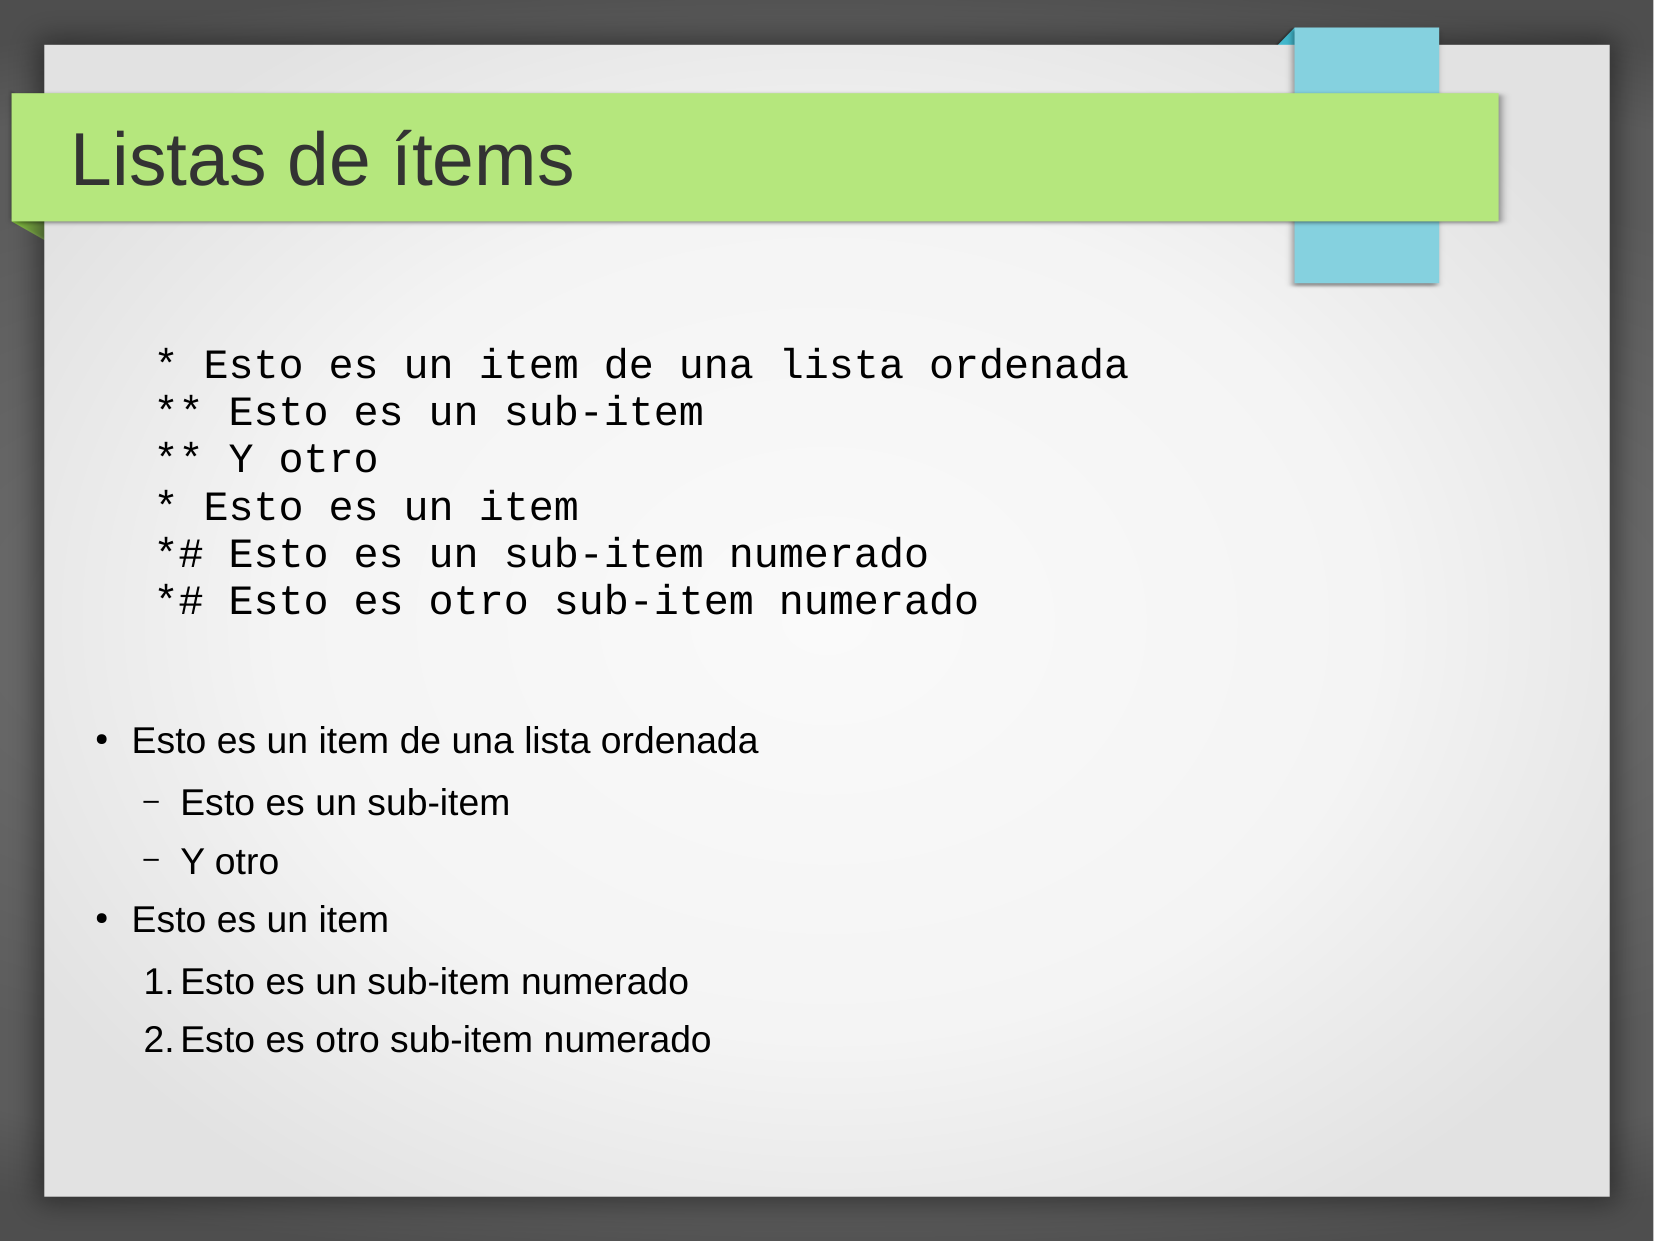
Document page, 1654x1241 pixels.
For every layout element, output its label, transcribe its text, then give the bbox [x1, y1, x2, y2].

list Esto es un item de una lista ordenada Esto es un sub-item Y otro Esto es un item Esto es un sub-item numerado Esto es otro sub-item numerado [82, 719, 1538, 1063]
picture [0, 0, 1654, 1241]
list * Esto es un item de una lista ordenada ** Esto es un sub-item ** Y otro * Esto es un item *# Esto es un sub-item numerado *# Esto es otro sub-item numerado [82, 343, 1538, 687]
title Listas de ítems [70, 106, 1229, 213]
